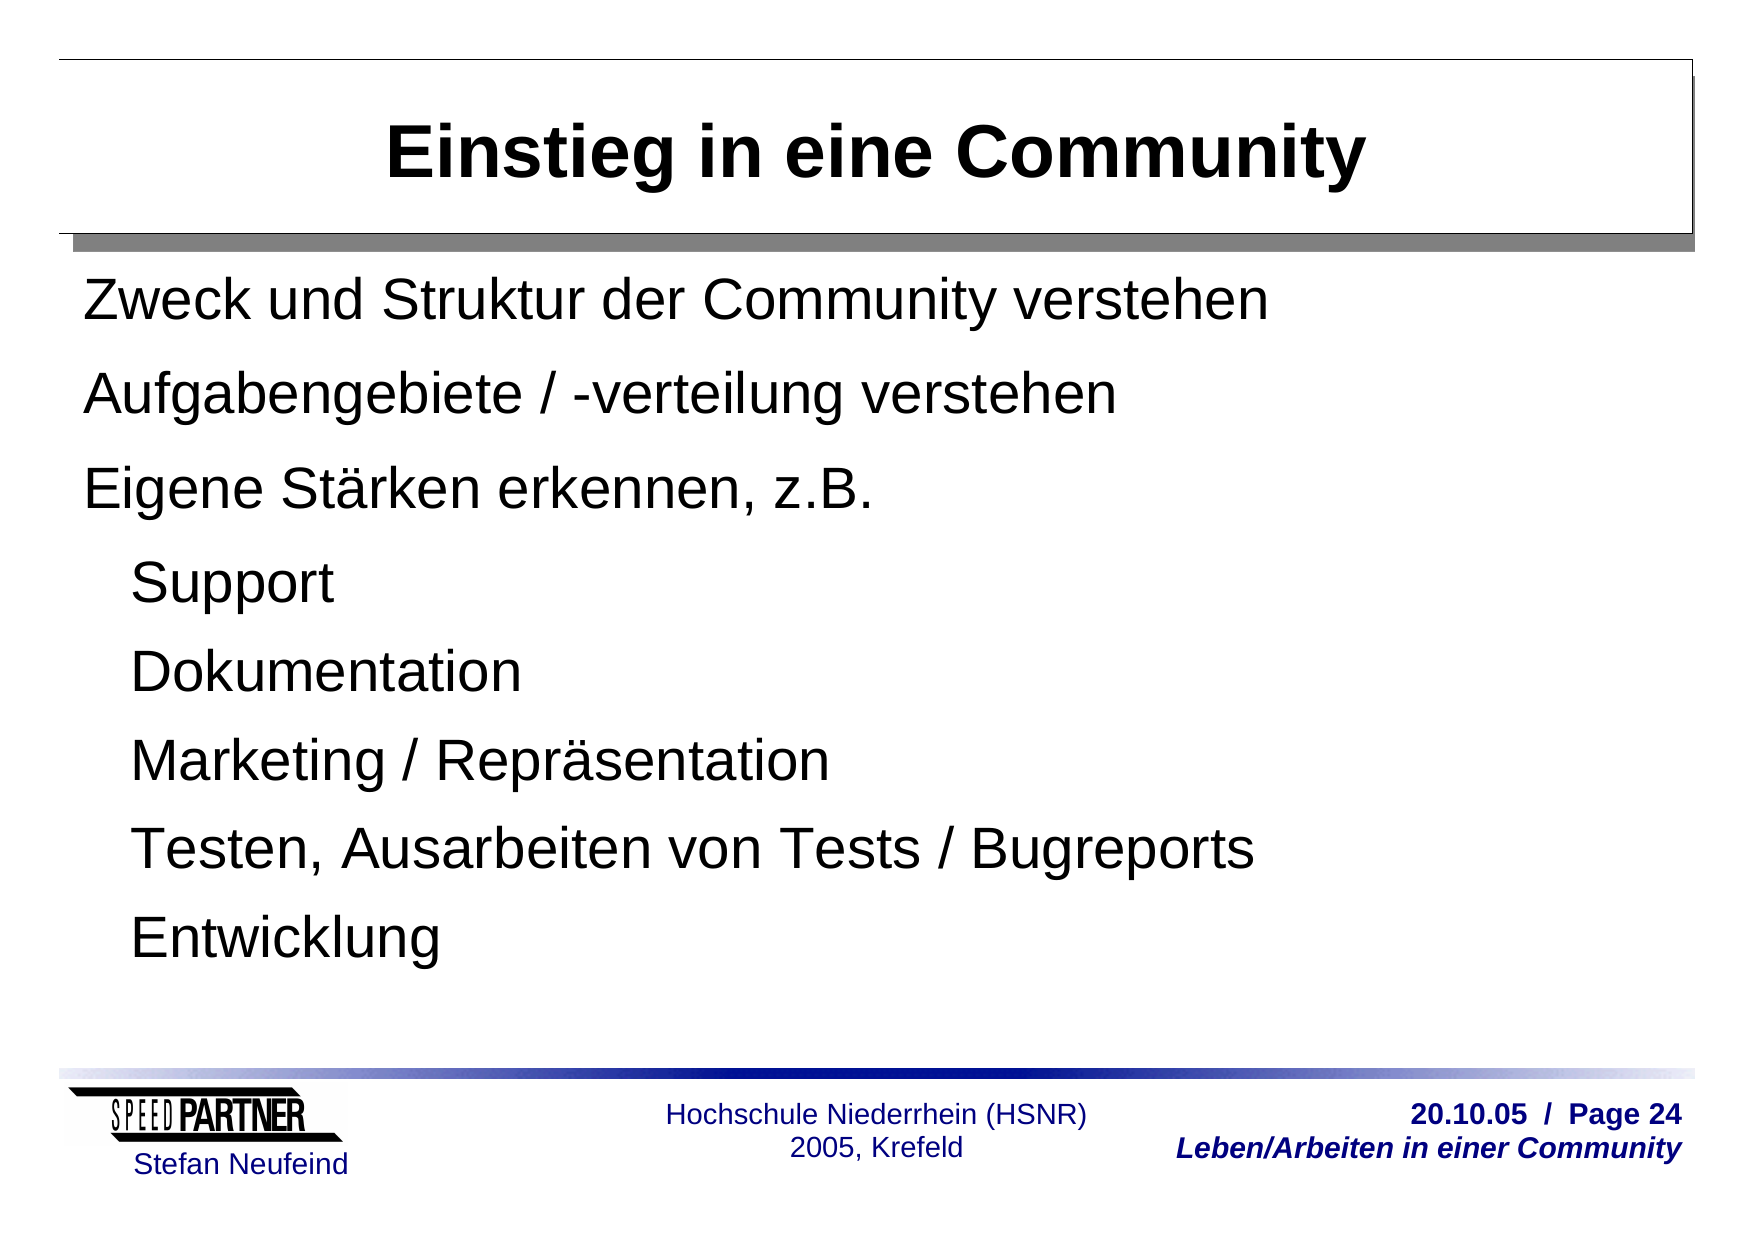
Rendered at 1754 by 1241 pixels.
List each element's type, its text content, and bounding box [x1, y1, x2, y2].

list Zweck und Struktur der Community verstehen Aufgabengebiete / -verteilung verstehen Eigene Stärken erkennen, z.B. Support Dokumentation Marketing / Repräsentation Testen, Ausarbeiten von Tests / Bugreports Entwicklung [71, 266, 1695, 1049]
picture [64, 1082, 348, 1146]
title Einstieg in eine Community [59, 59, 1695, 244]
picture [59, 1068, 1695, 1079]
